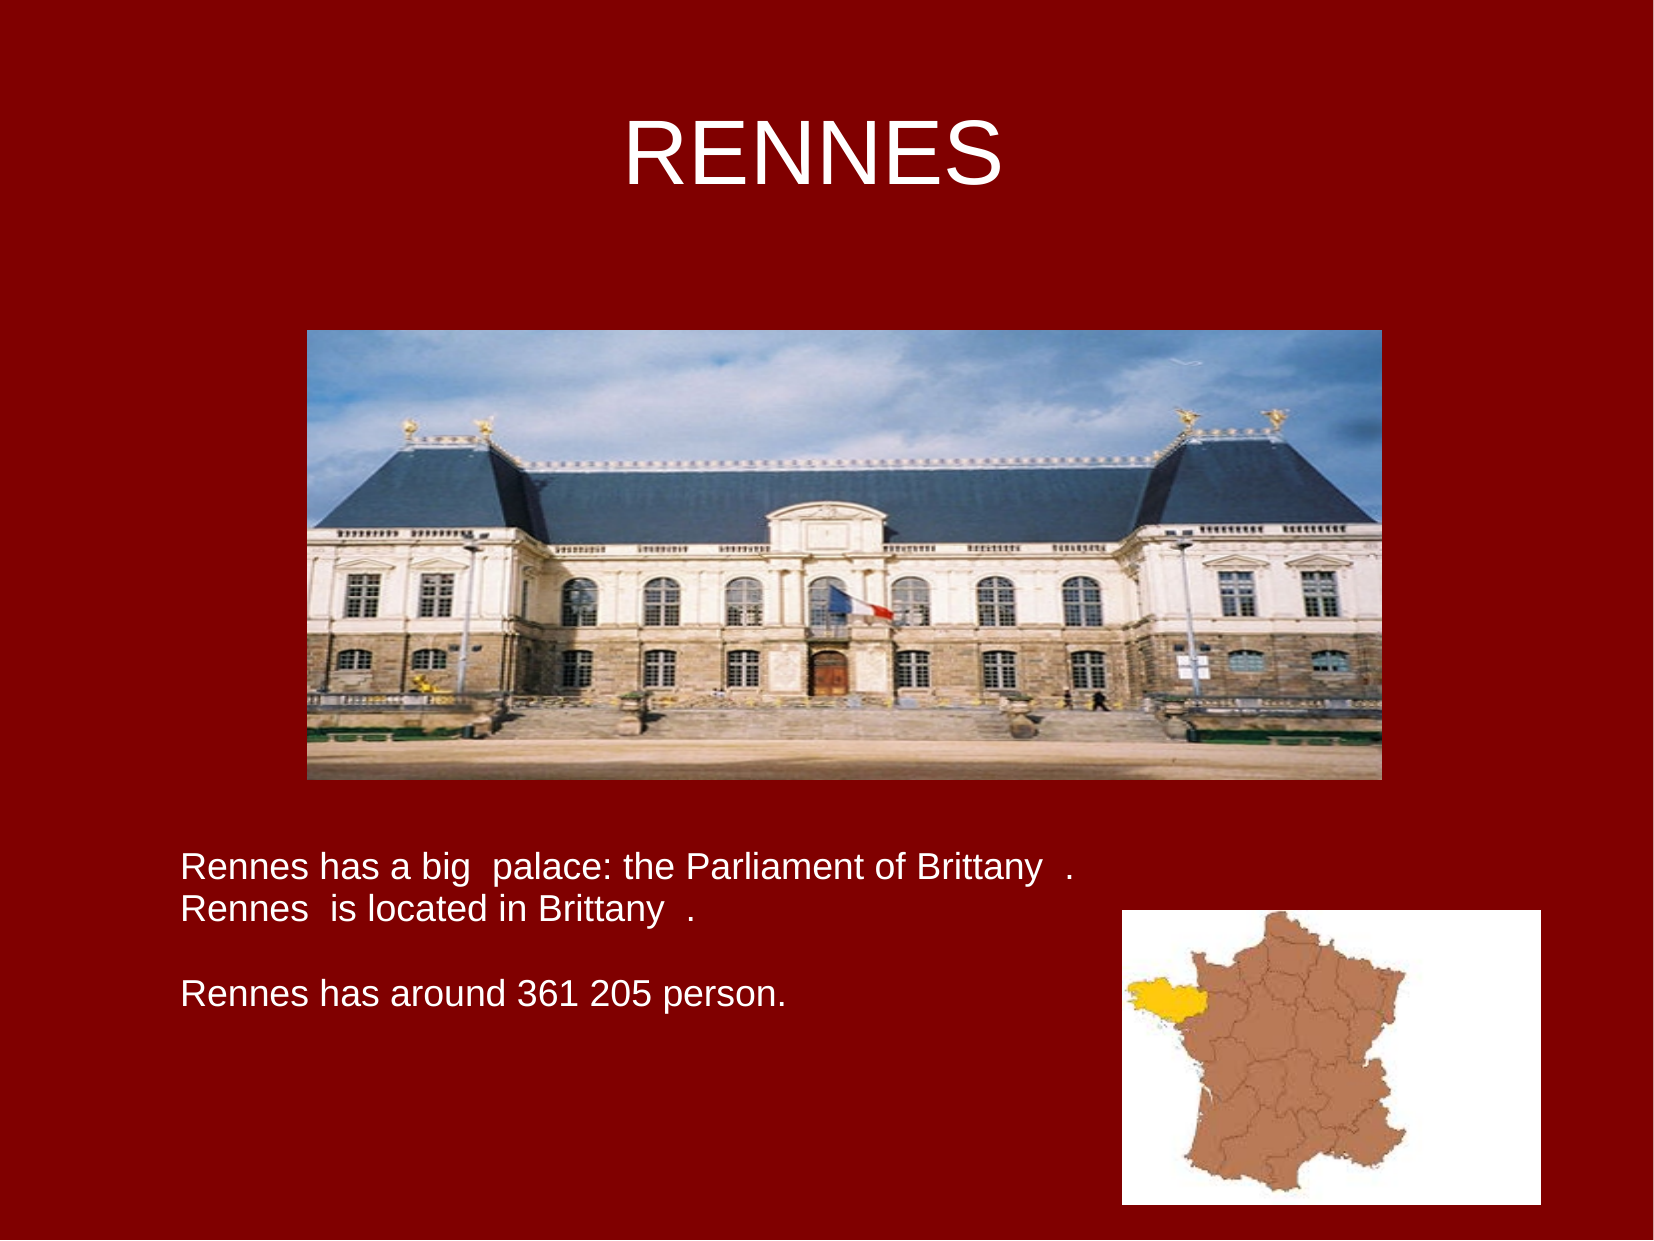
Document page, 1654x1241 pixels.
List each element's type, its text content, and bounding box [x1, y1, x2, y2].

picture [1122, 910, 1541, 1205]
text_box Rennes has a big palace: the Parliament of Brittany . Rennes is located in Brittany . Rennes has around 361 205 person. [165, 838, 1489, 1106]
title RENNES [82, 49, 1571, 257]
picture [307, 330, 1382, 780]
